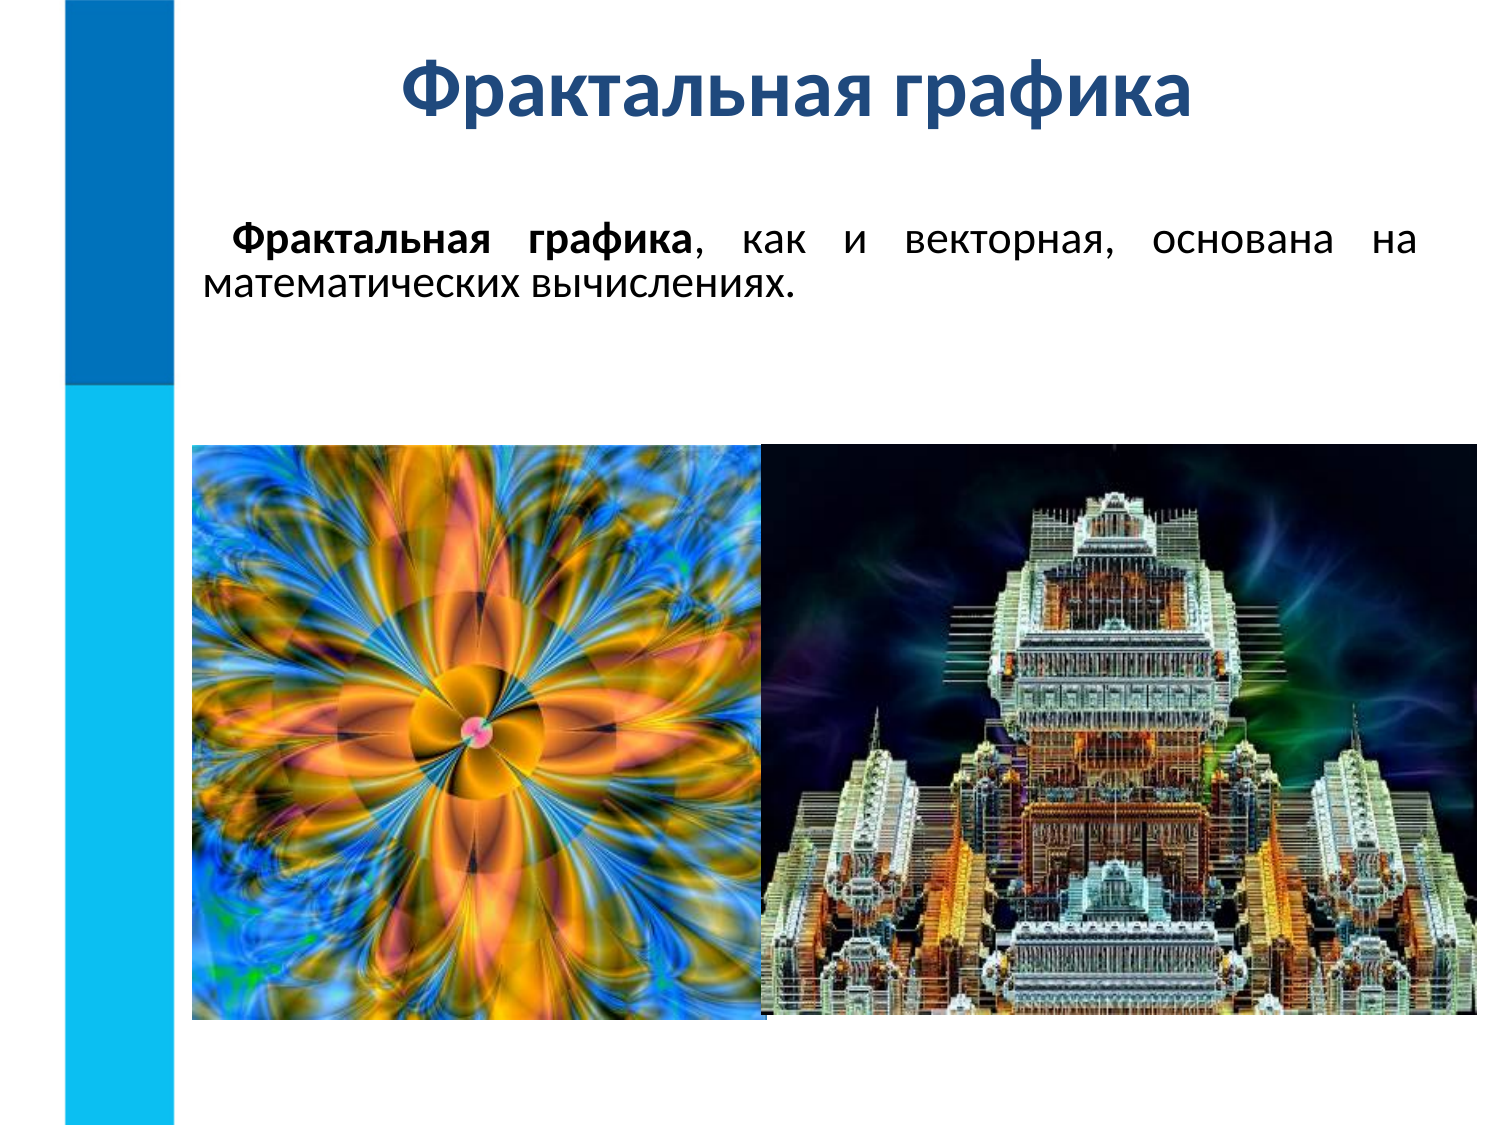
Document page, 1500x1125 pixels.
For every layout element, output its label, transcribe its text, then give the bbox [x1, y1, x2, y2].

text_box Фрактальная графика [171, 30, 1426, 135]
text_box Фрактальная графика, как и векторная, основана на математических вычислениях. [187, 210, 1434, 315]
picture [0, 0, 1500, 1125]
